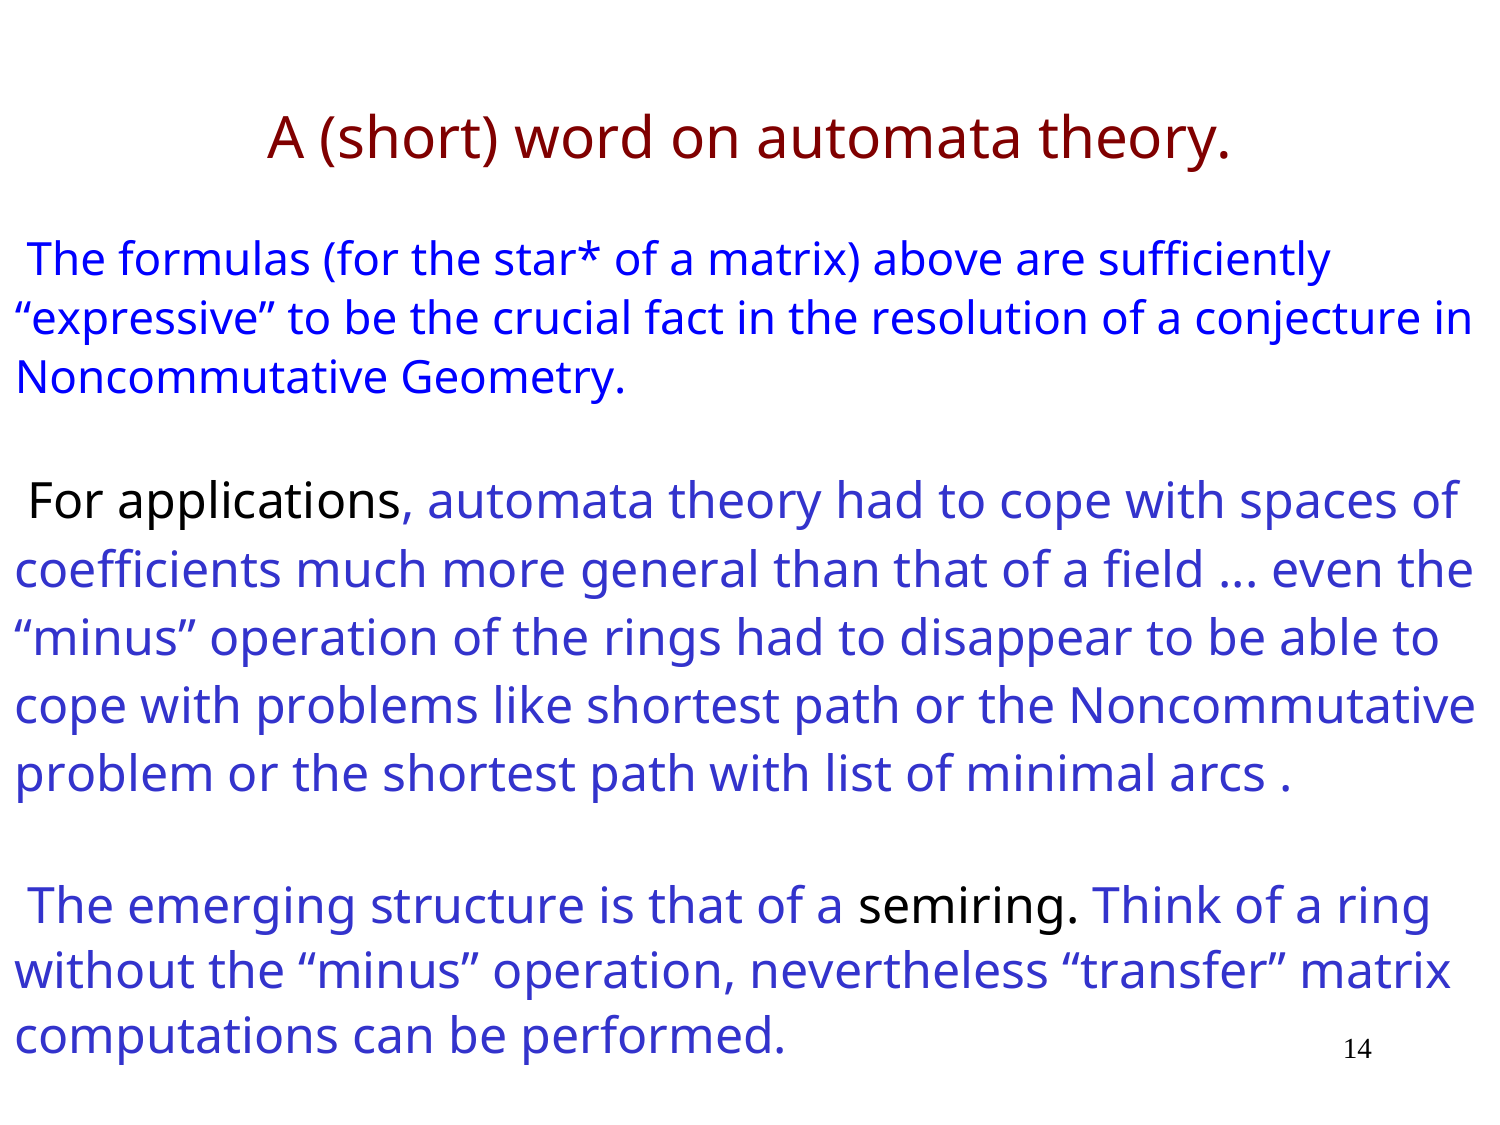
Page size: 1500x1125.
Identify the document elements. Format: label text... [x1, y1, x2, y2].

text_box A (short) word on automata theory. The formulas (for the star* of a matrix) above are sufficiently “expressive” to be the crucial fact in the resolution of a conjecture in Noncommutative Geometry. For applications, automata theory had to cope with spaces of coefficients much more general than that of a field ... even the “minus” operation of the rings had to disappear to be able to cope with problems like shortest path or the Noncommutative problem or the shortest path with list of minimal arcs . The emerging structure is that of a semiring. Think of a ring without the “minus” operation, nevertheless “transfer” matrix computations can be performed. [0, 88, 1500, 1028]
